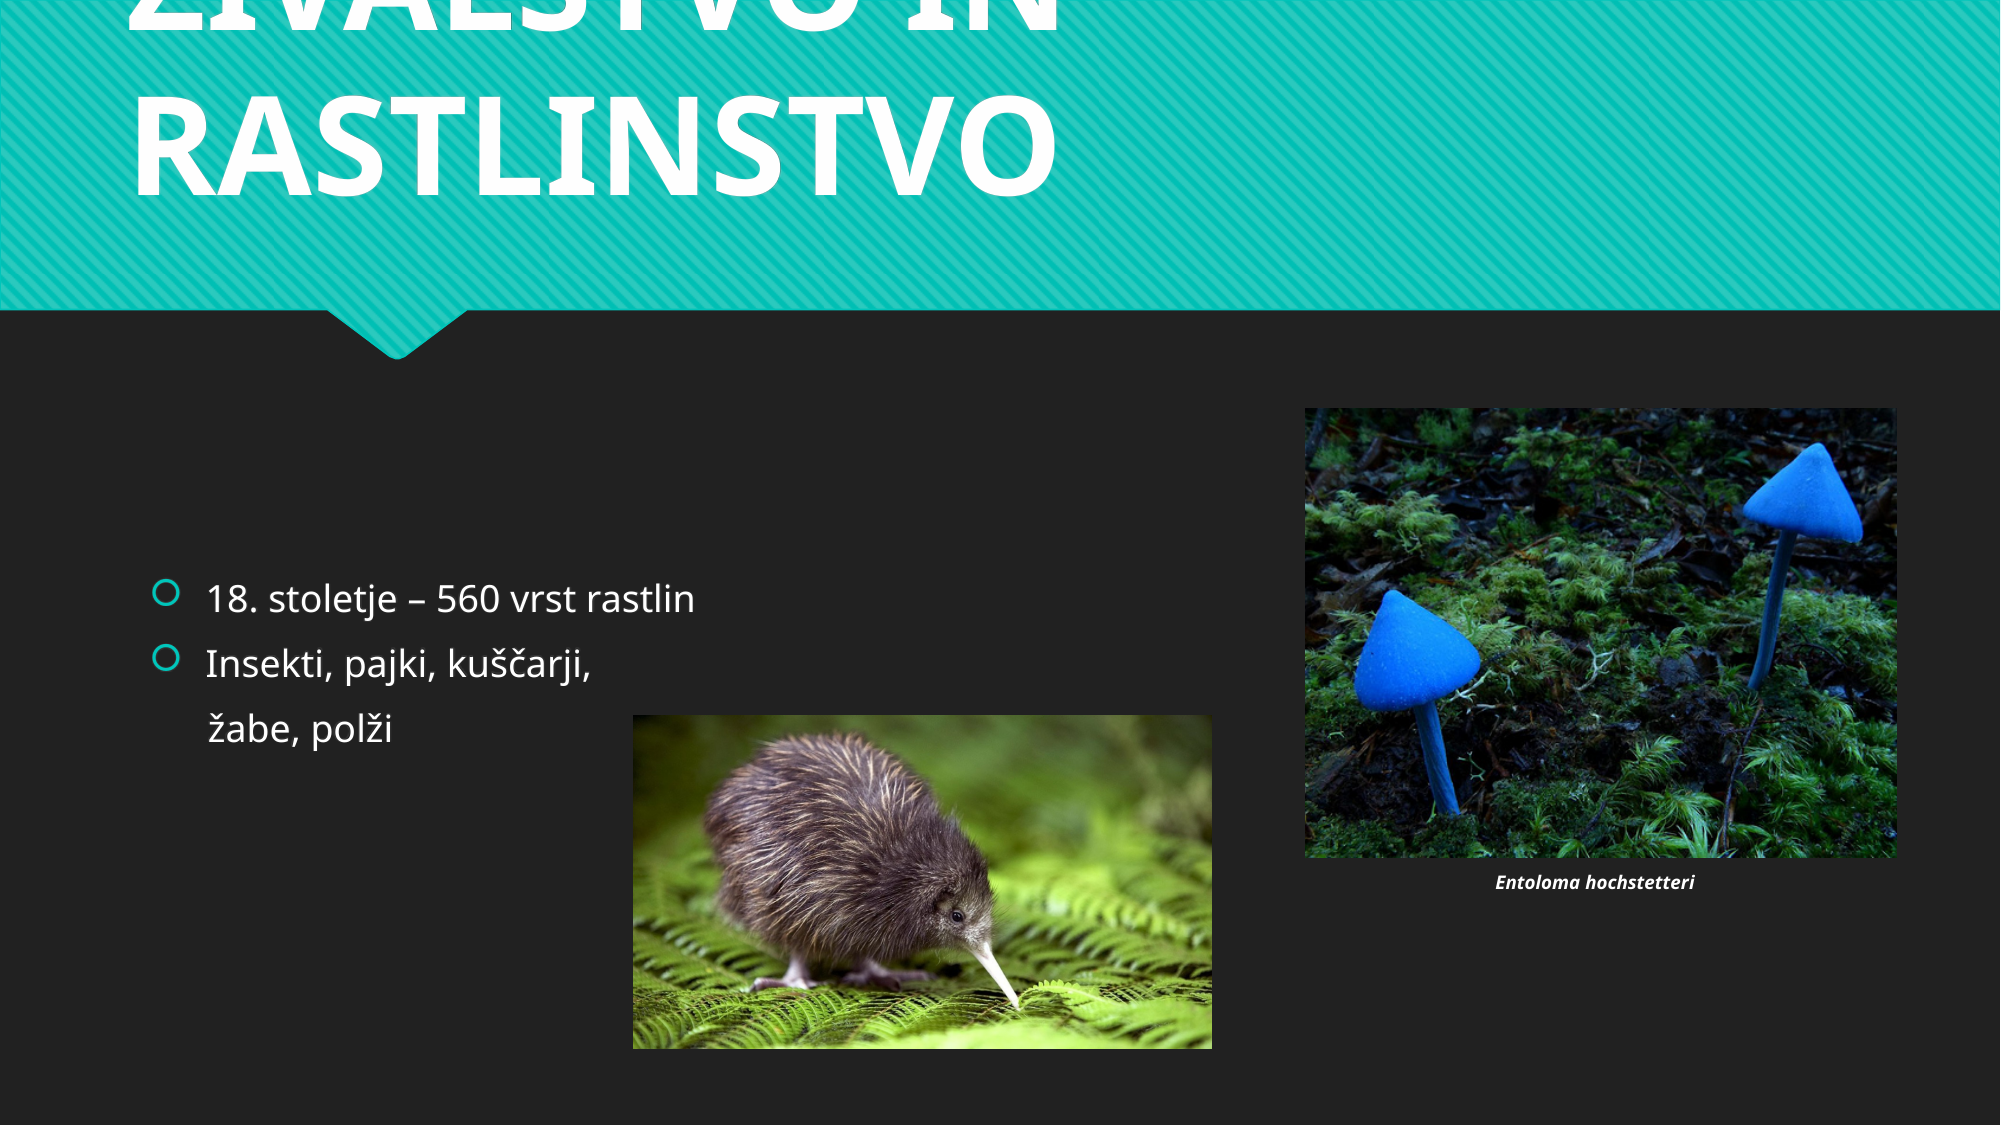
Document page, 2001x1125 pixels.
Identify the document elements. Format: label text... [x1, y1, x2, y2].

title ŽIVALSTVO IN RASTLINSTVO [111, 82, 1931, 231]
picture [794, 1, 834, 13]
picture [1, 1, 1999, 357]
list 18. stoletje – 560 vrst rastlin Insekti, pajki, kuščarji, žabe, polži [134, 364, 1866, 962]
picture [1305, 408, 1897, 858]
text_box Entoloma hochstetteri [1480, 863, 2000, 901]
picture [633, 715, 1212, 1049]
